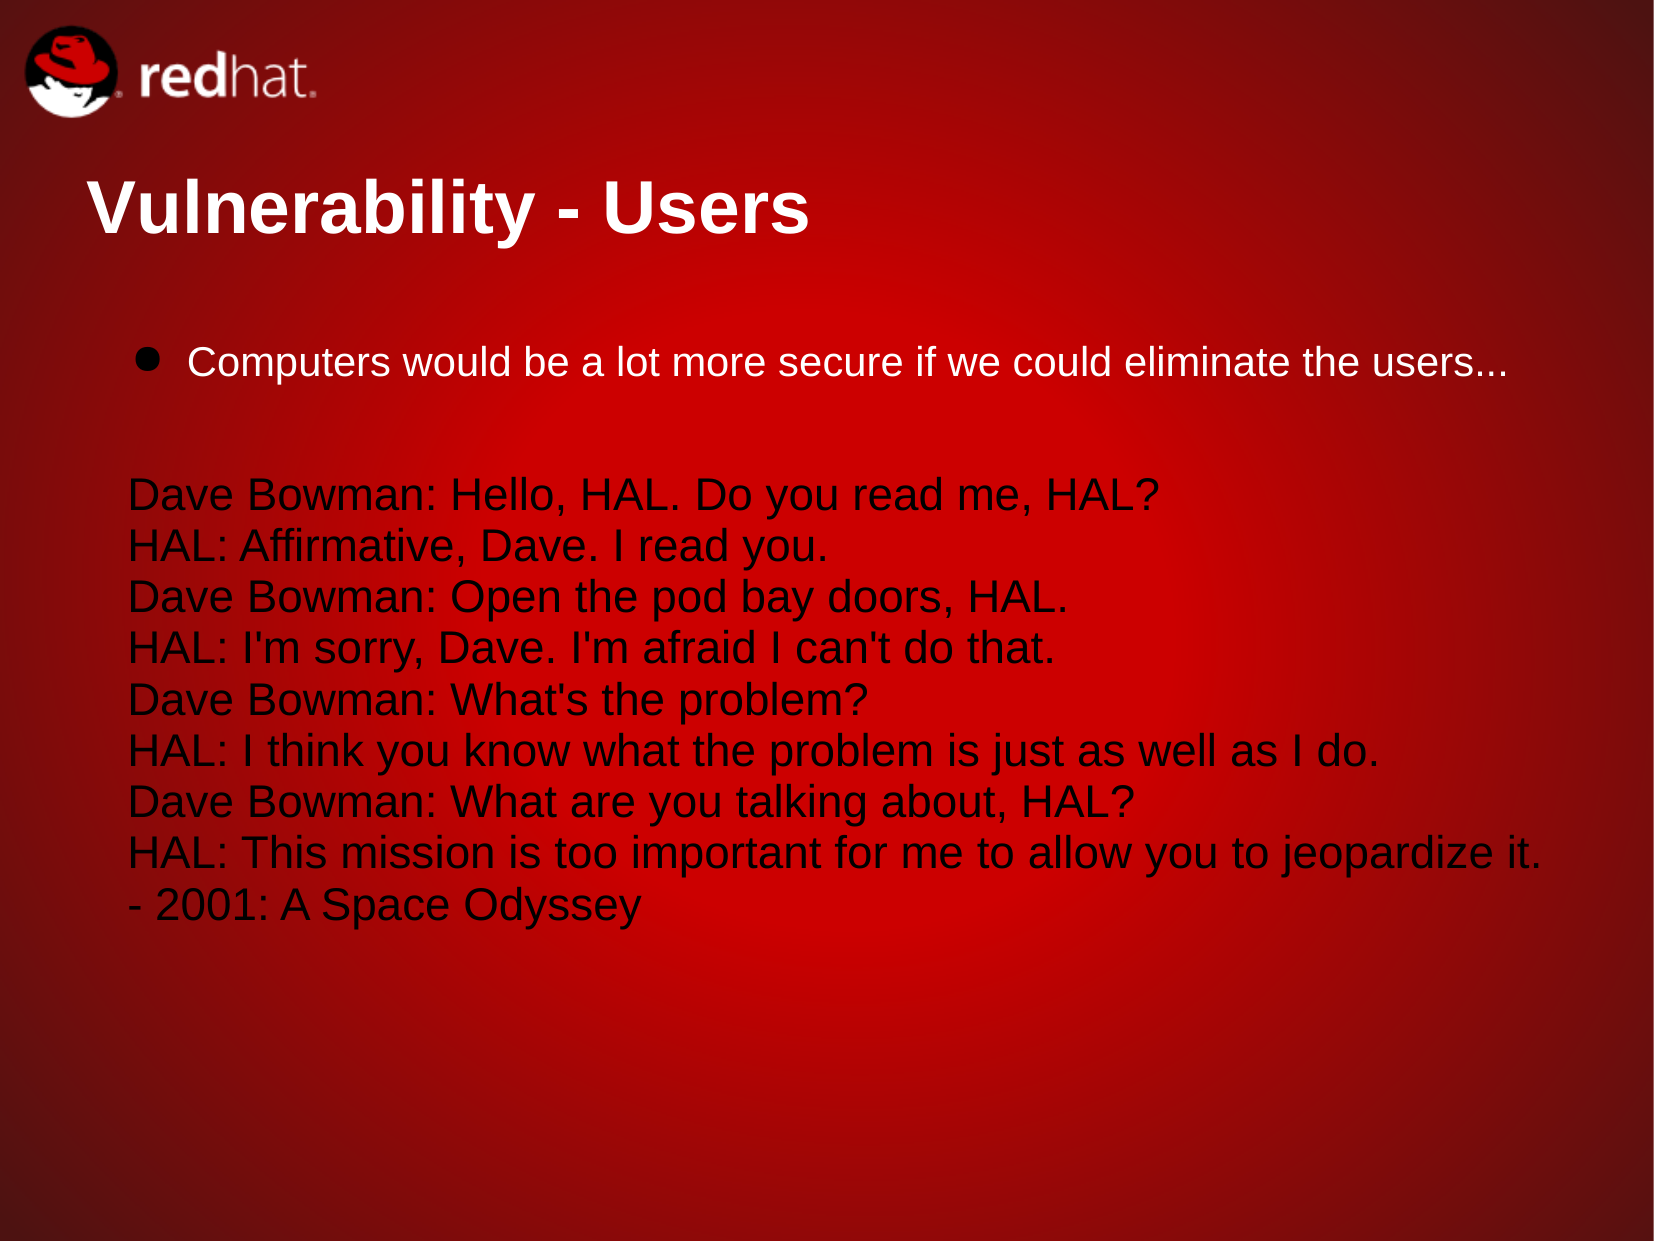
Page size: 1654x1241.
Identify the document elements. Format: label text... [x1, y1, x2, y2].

text_box Dave Bowman: Hello, HAL. Do you read me, HAL? HAL: Affirmative, Dave. I read you. Dave Bowman: Open the pod bay doors, HAL. HAL: I'm sorry, Dave. I'm afraid I can't do that. Dave Bowman: What's the problem? HAL: I think you know what the problem is just as well as I do. Dave Bowman: What are you talking about, HAL? HAL: This mission is too important for me to allow you to jeopardize it. - 2001: A Space Odyssey [112, 461, 1576, 938]
title Vulnerability - Users [86, 112, 1576, 300]
picture [0, 0, 1654, 1241]
list Computers would be a lot more secure if we could eliminate the users... [75, 337, 1564, 1117]
